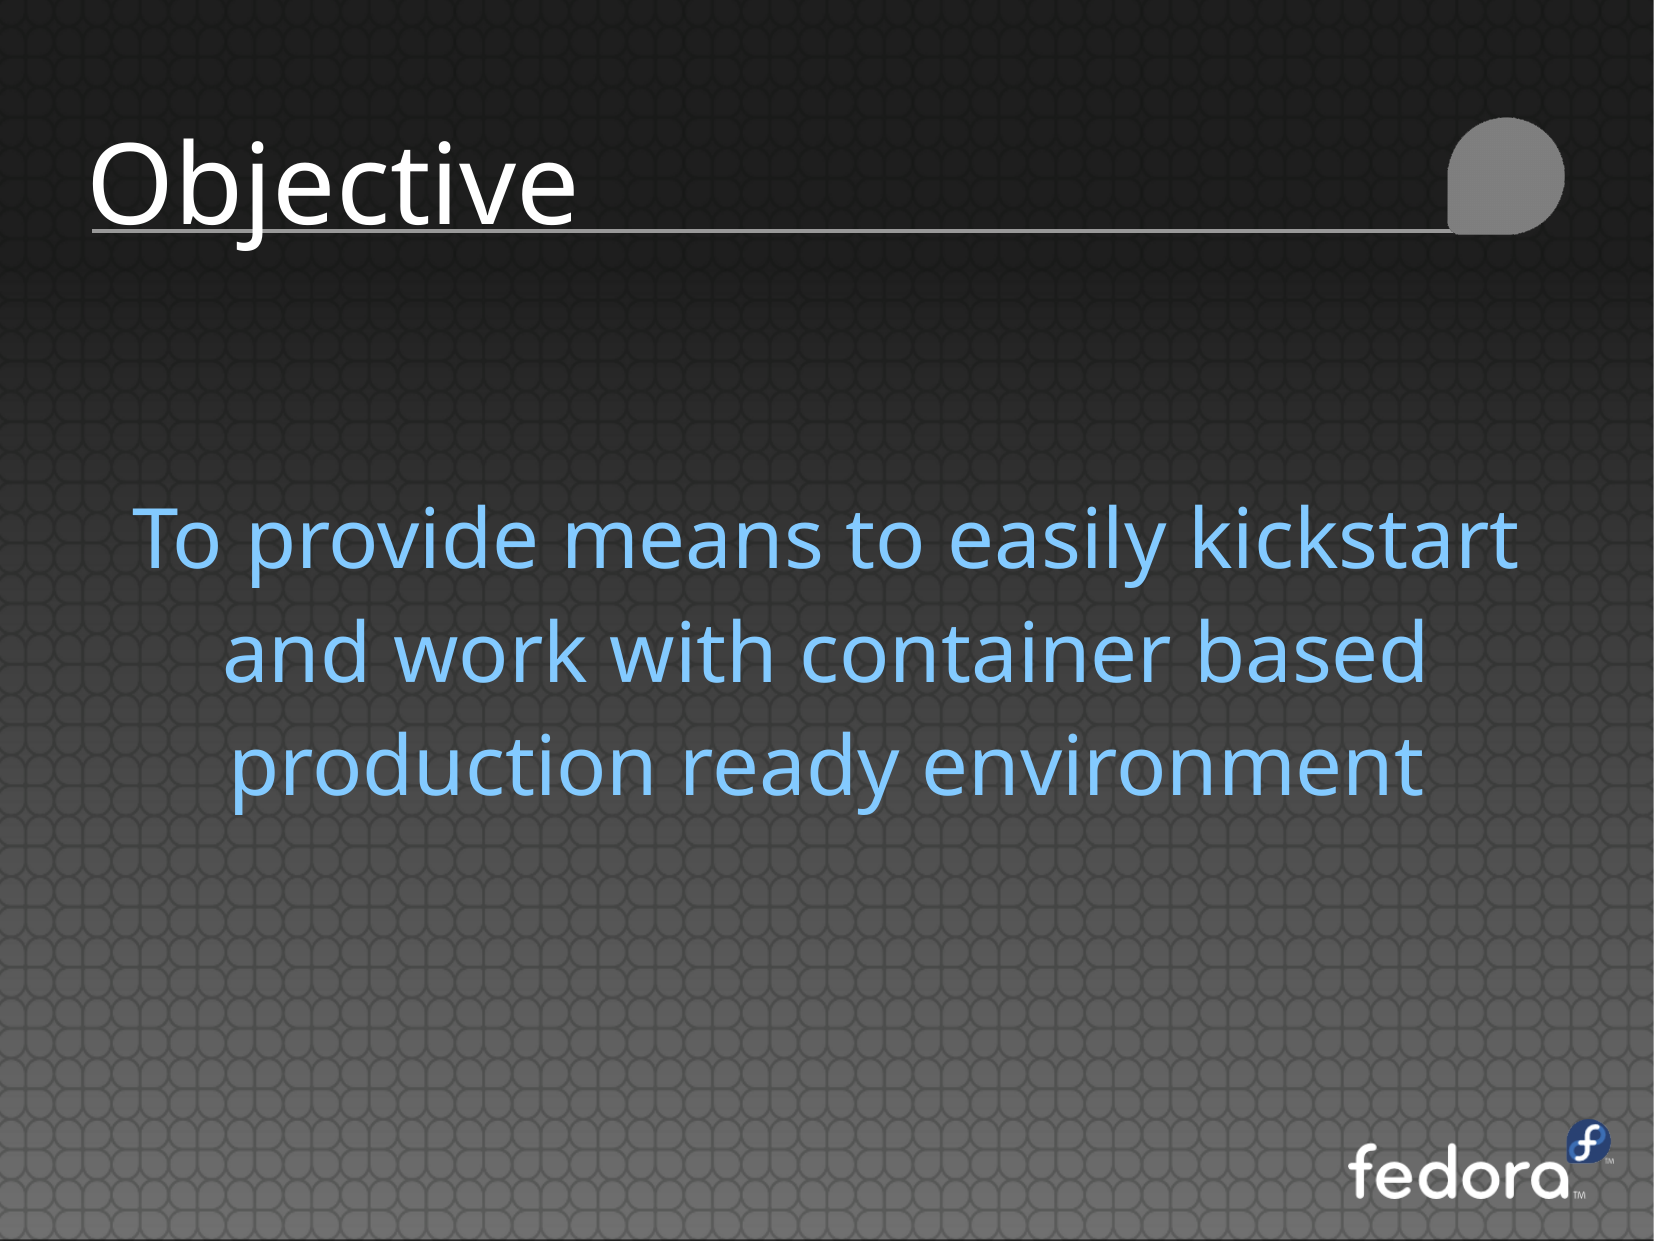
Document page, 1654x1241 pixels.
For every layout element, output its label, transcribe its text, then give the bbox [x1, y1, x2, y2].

title Objective [86, 109, 1576, 253]
picture [0, 0, 1654, 1241]
subtitle To provide means to easily kickstart and work with container based production ready environment [82, 290, 1571, 1010]
